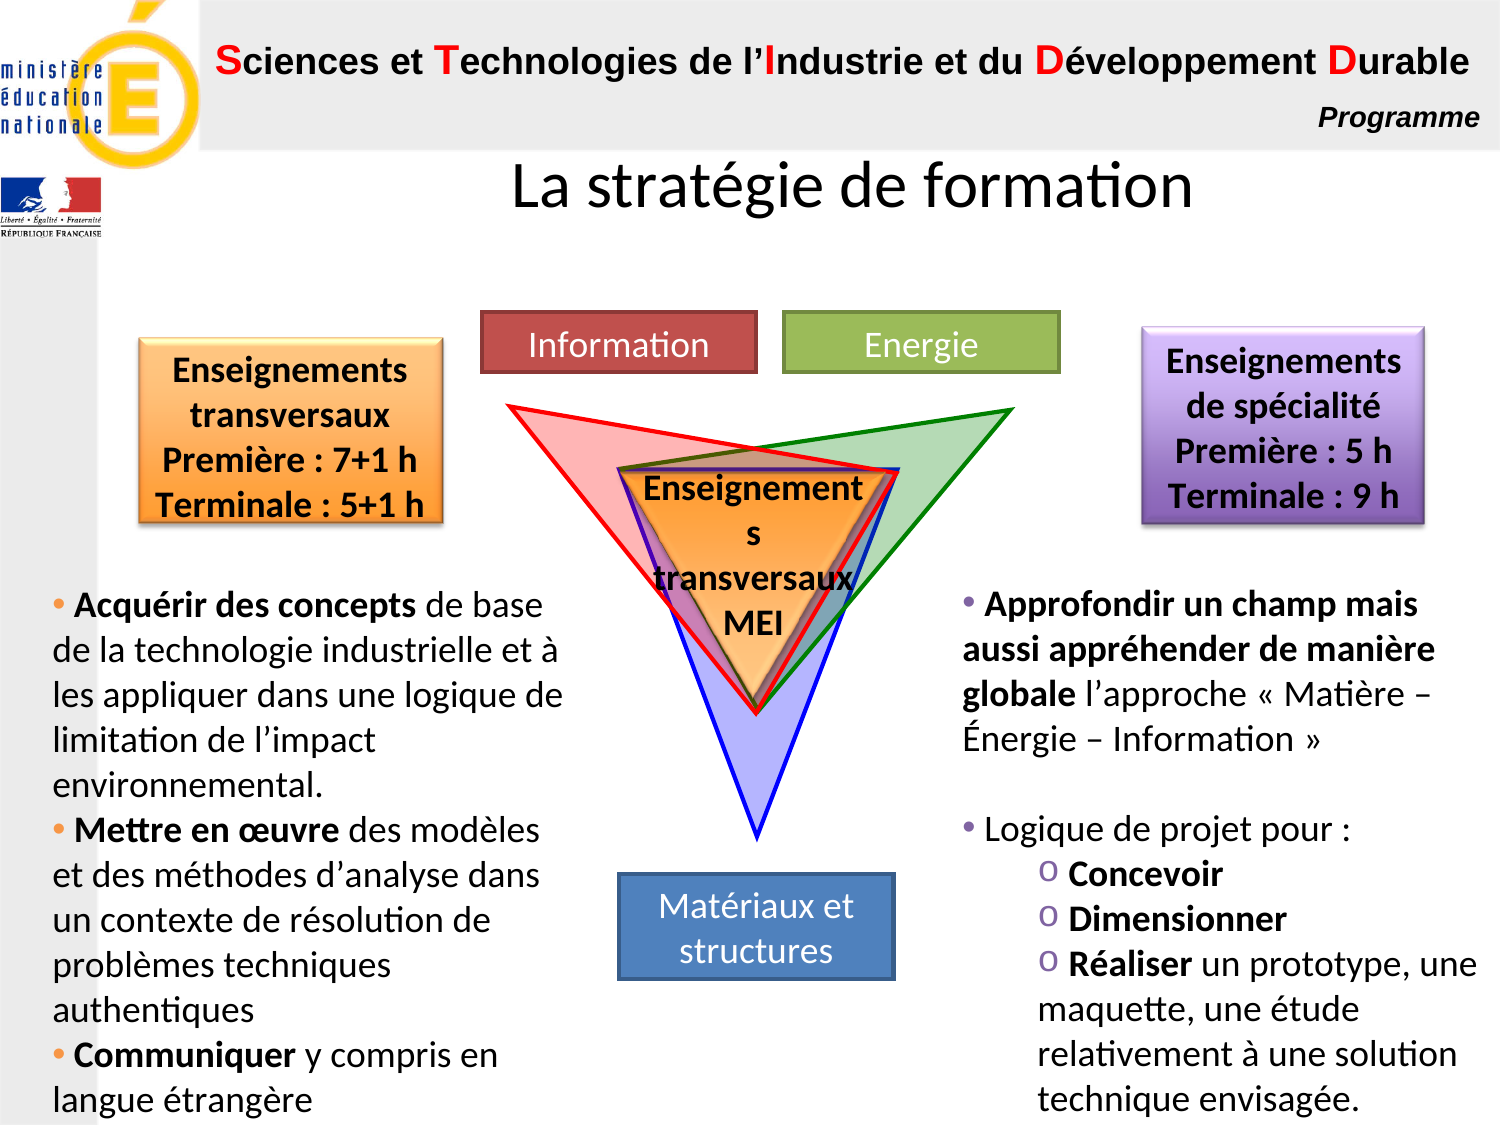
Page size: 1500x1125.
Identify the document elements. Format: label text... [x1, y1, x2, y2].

text_box La stratégie de formation [281, 86, 1426, 275]
picture [129, 328, 451, 535]
picture [611, 467, 894, 711]
text_box [509, 406, 1011, 549]
text_box Acquérir des concepts de base de la technologie industrielle et à les appliquer dans une logique de limitation de l’impact environnemental. Mettre en œuvre des modèles et des méthodes d’analyse dans un contexte de résolution de problèmes techniques authentiques Communiquer y compris en langue étrangère [37, 572, 590, 1125]
text_box [709, 711, 806, 837]
text_box Information [482, 311, 757, 373]
picture [0, 0, 201, 238]
text_box Enseignements de spécialité Première : 5 h Terminale : 9 h [1142, 328, 1426, 524]
text_box Approfondir un champ mais aussi appréhender de manière globale l’approche « Matière – Énergie – Information » Logique de projet pour : Concevoir Dimensionner Réaliser un prototype, une maquette, une étude relativement à une solution technique envisagée. [947, 571, 1500, 1125]
text_box Enseignements transversaux MEI [624, 455, 883, 652]
text_box Enseignements transversaux Première : 7+1 h Terminale : 5+1 h [139, 337, 442, 534]
picture [1132, 317, 1438, 537]
text_box Energie [784, 311, 1059, 373]
text_box Matériaux et structures [619, 873, 894, 980]
